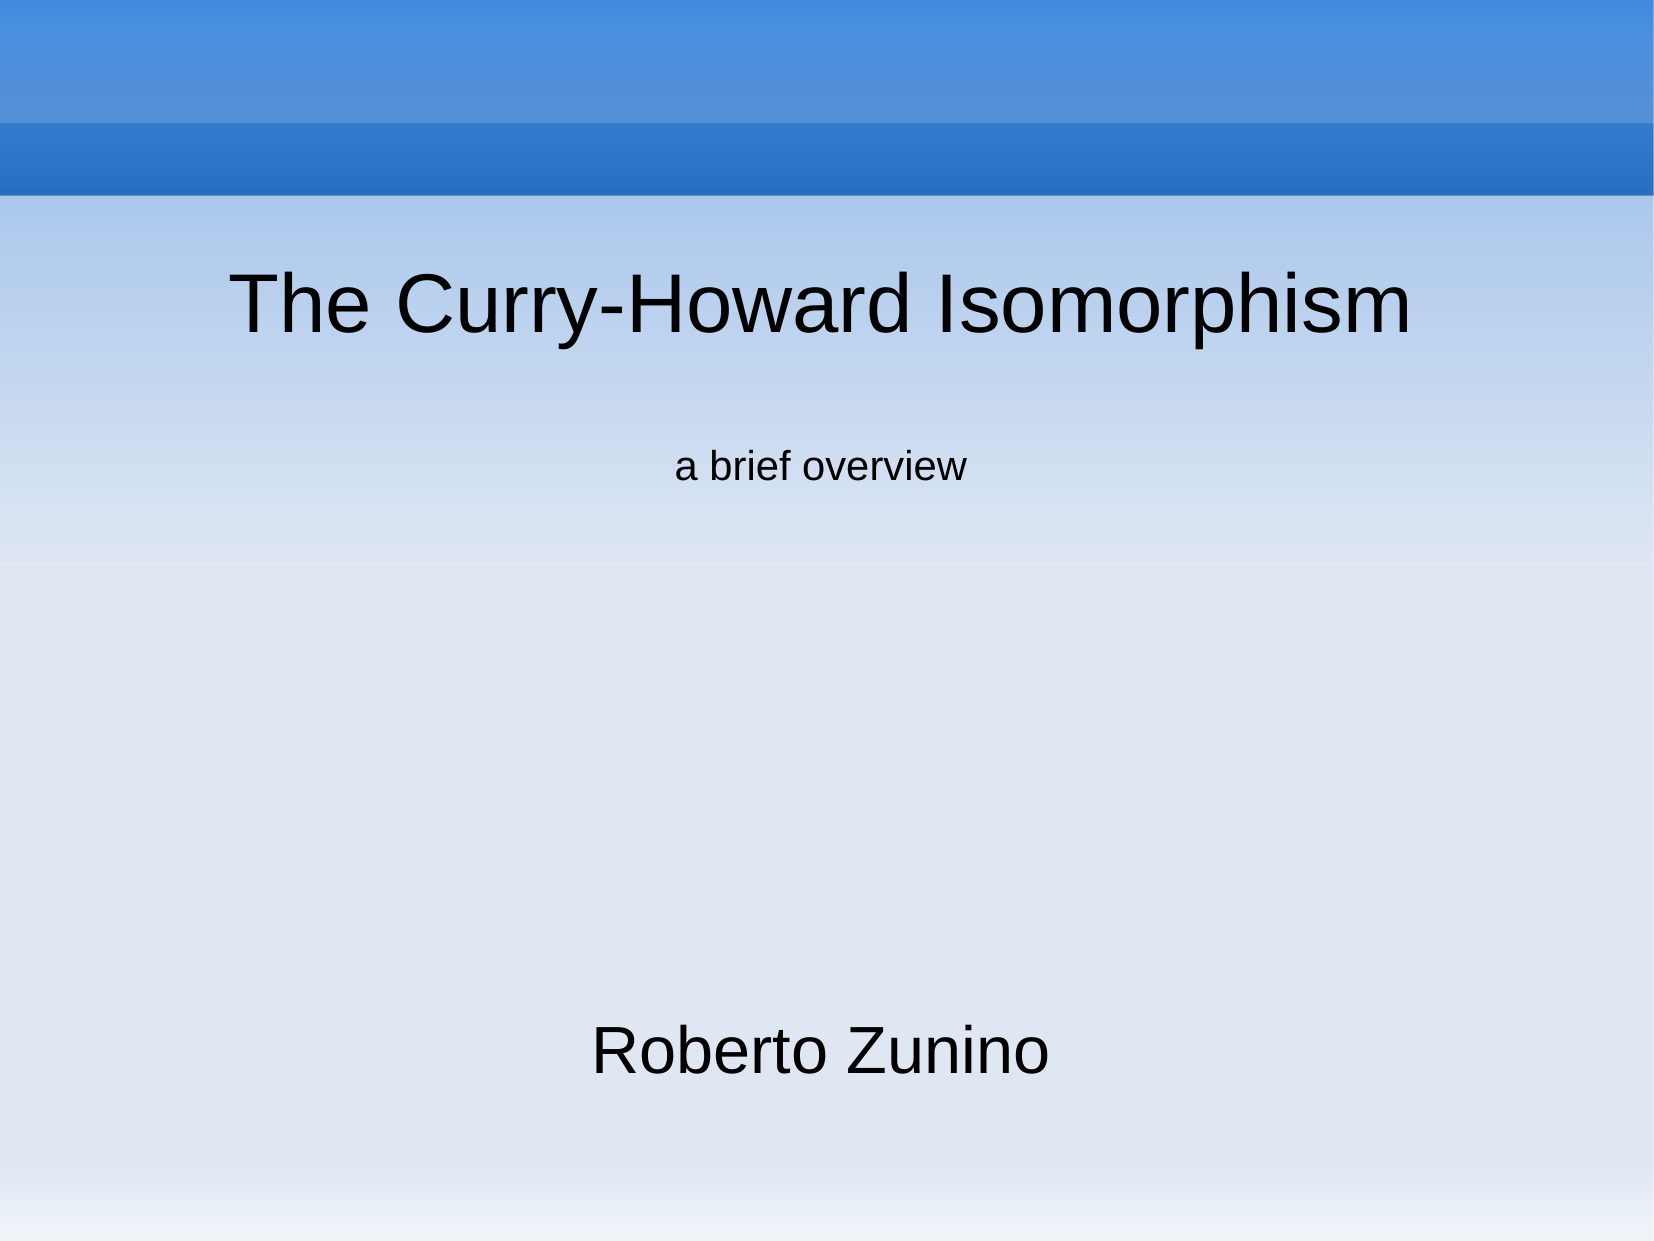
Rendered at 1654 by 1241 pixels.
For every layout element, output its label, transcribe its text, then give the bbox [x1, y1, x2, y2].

picture [0, 0, 1654, 1241]
subtitle The Curry-Howard Isomorphism a brief overview Roberto Zunino [76, 118, 1565, 1227]
